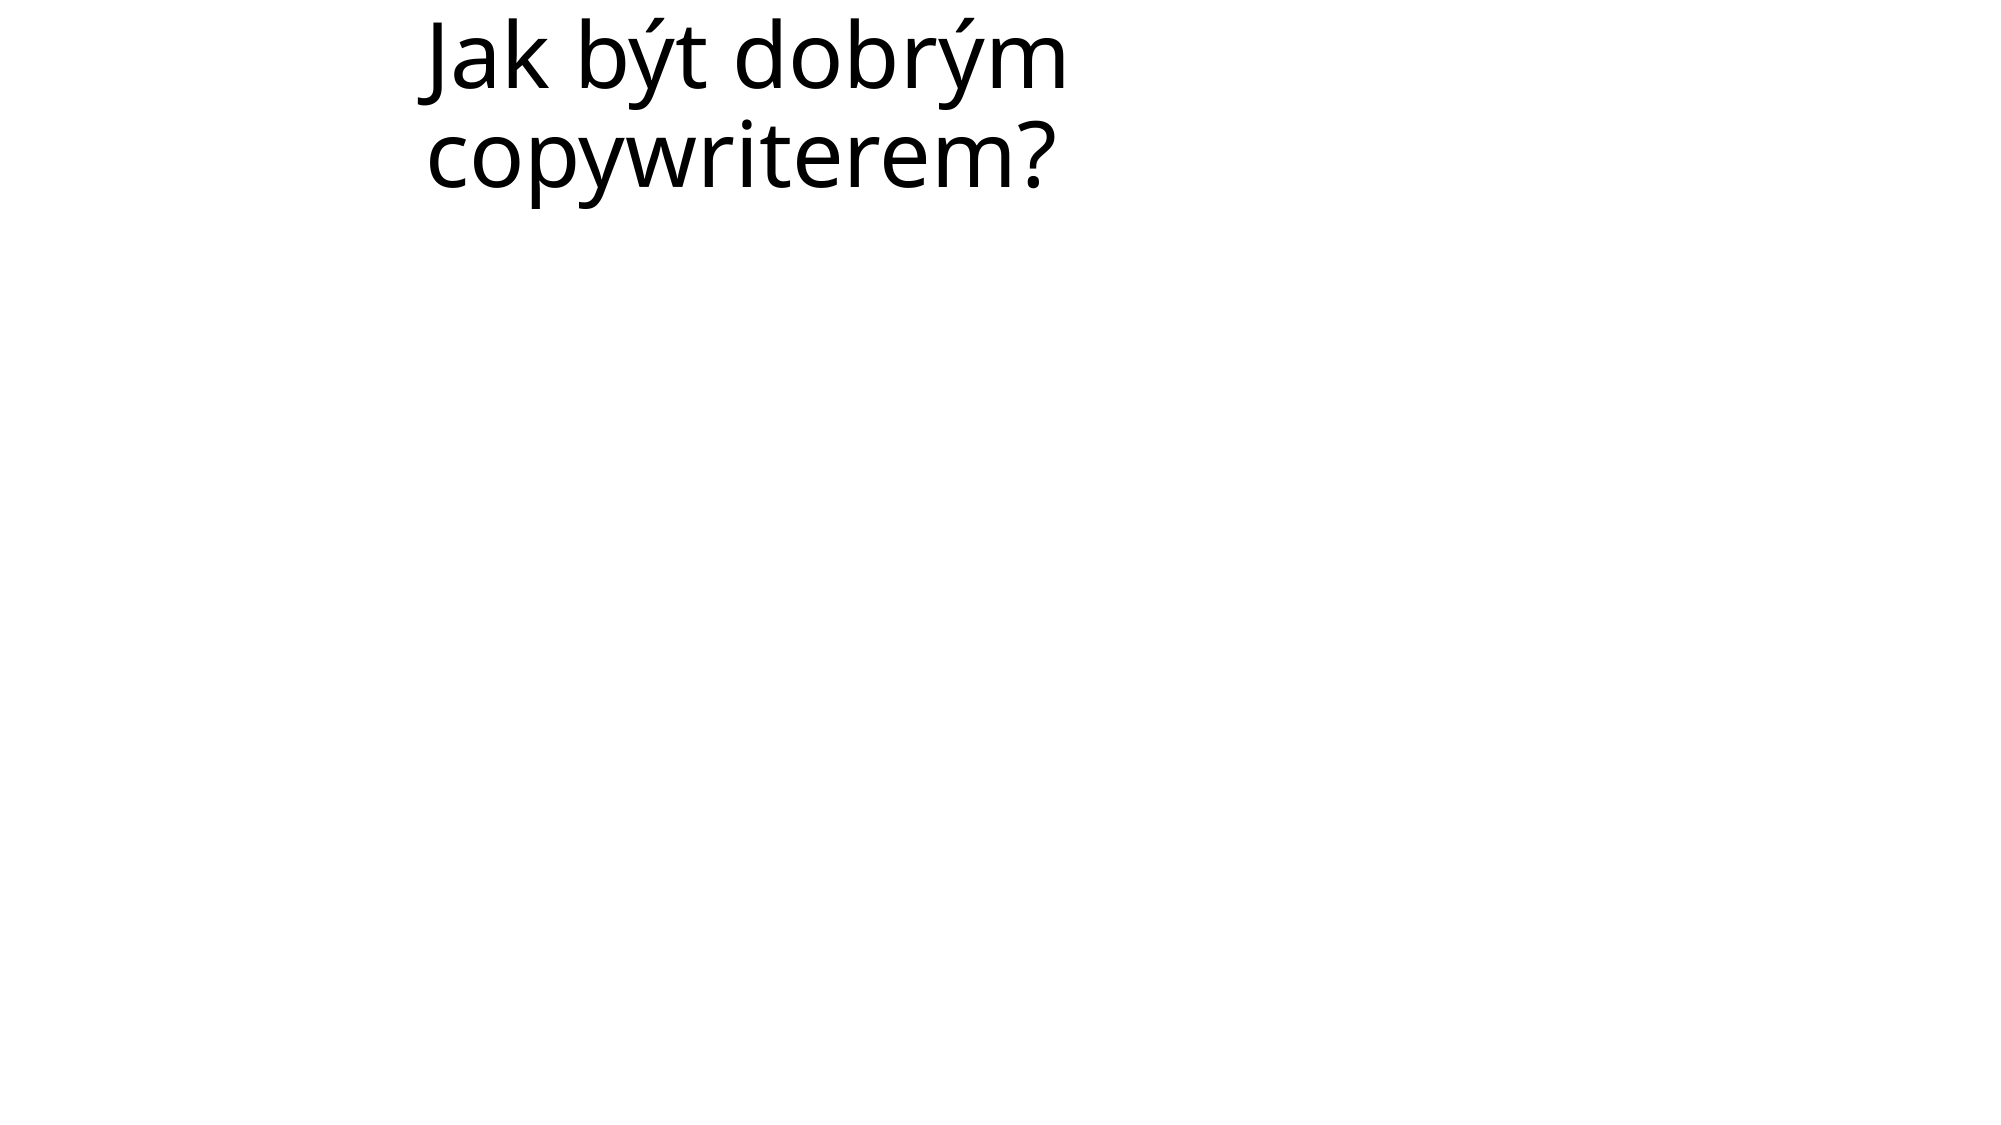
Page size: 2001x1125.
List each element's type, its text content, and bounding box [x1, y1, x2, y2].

title Jak být dobrým copywriterem? [410, 0, 1591, 218]
